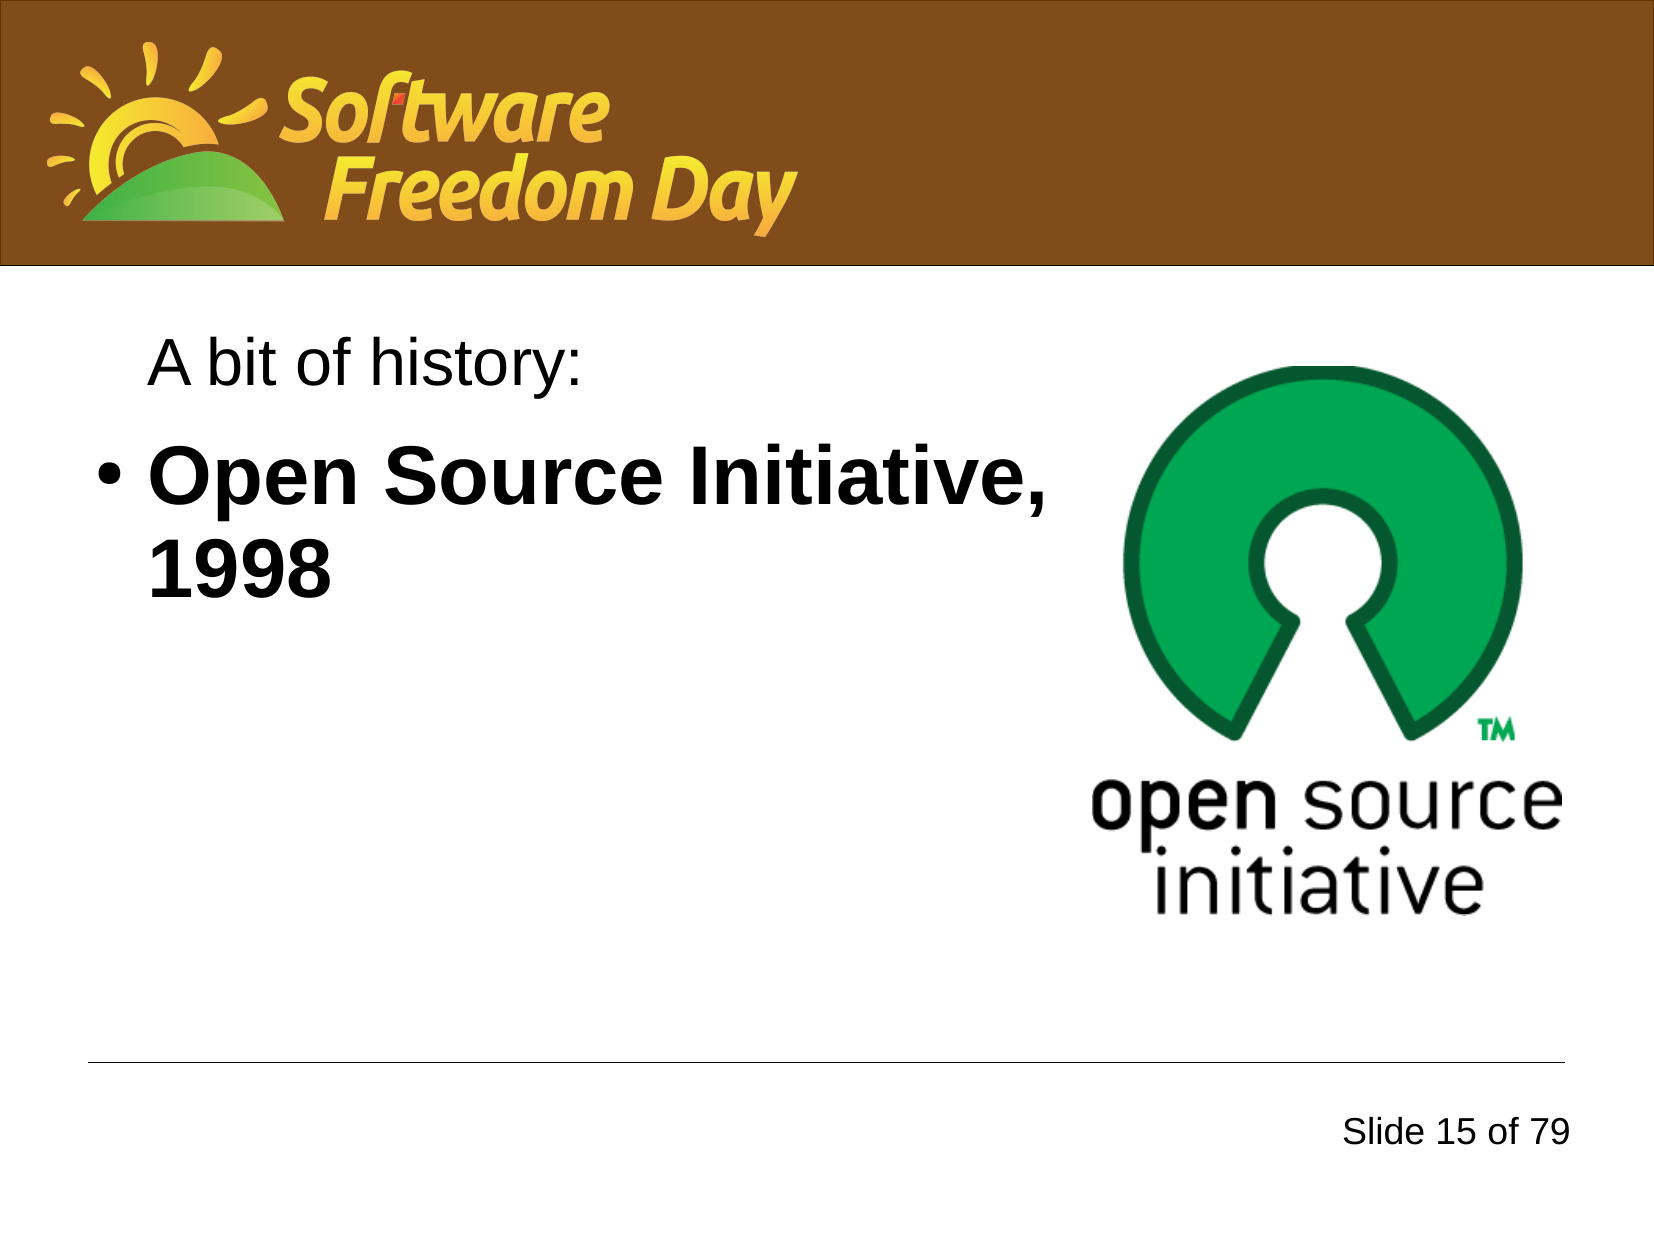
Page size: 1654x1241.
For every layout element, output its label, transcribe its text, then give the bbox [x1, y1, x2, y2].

picture [47, 42, 798, 237]
picture [1092, 366, 1562, 916]
list A bit of history: Open Source Initiative, 1998 [76, 324, 1063, 1045]
